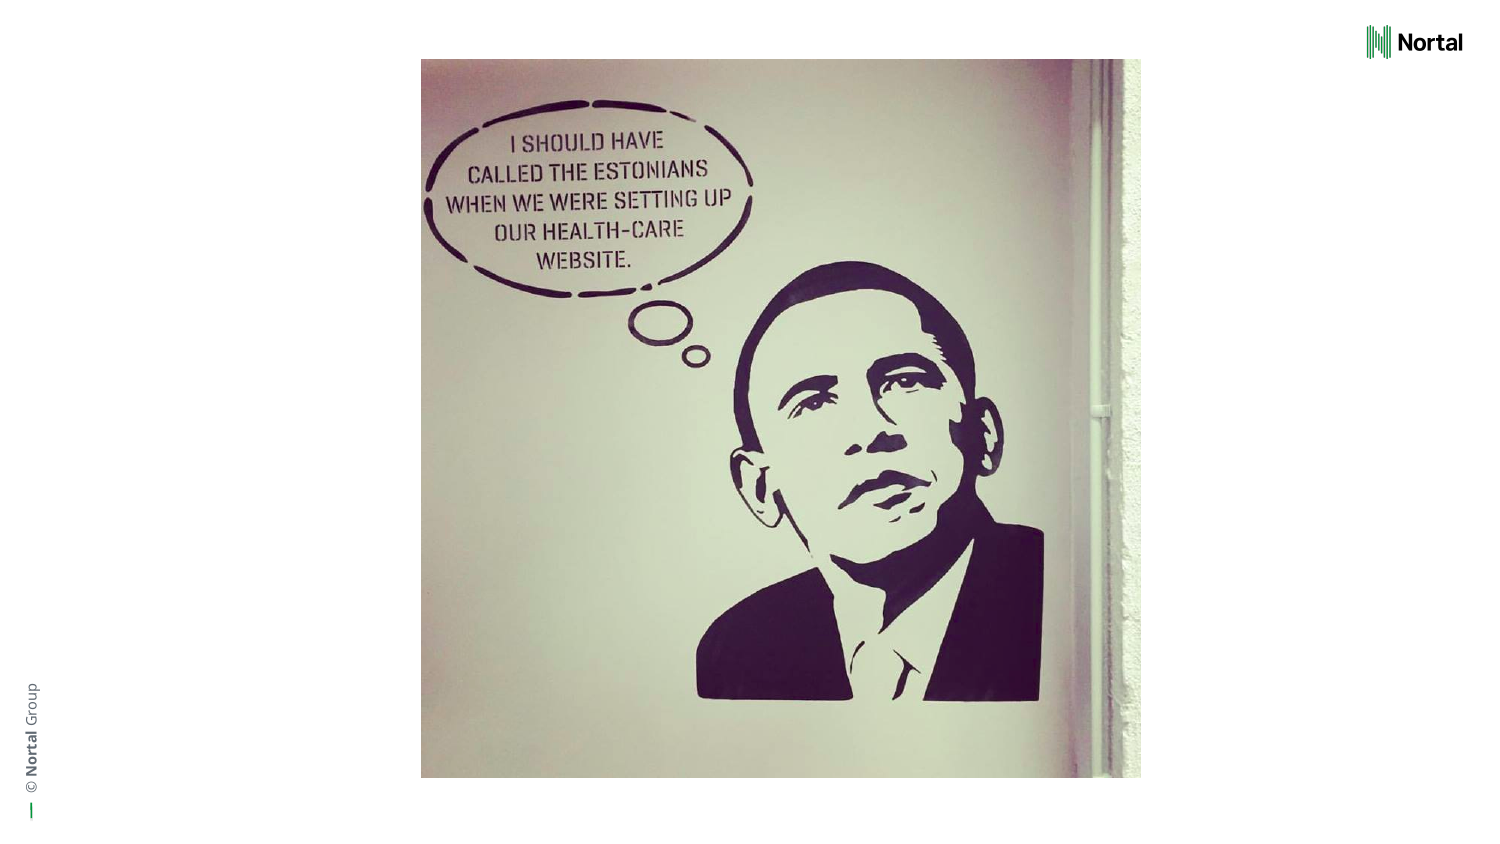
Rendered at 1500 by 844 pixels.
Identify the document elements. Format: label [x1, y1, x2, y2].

picture [421, 59, 1141, 779]
